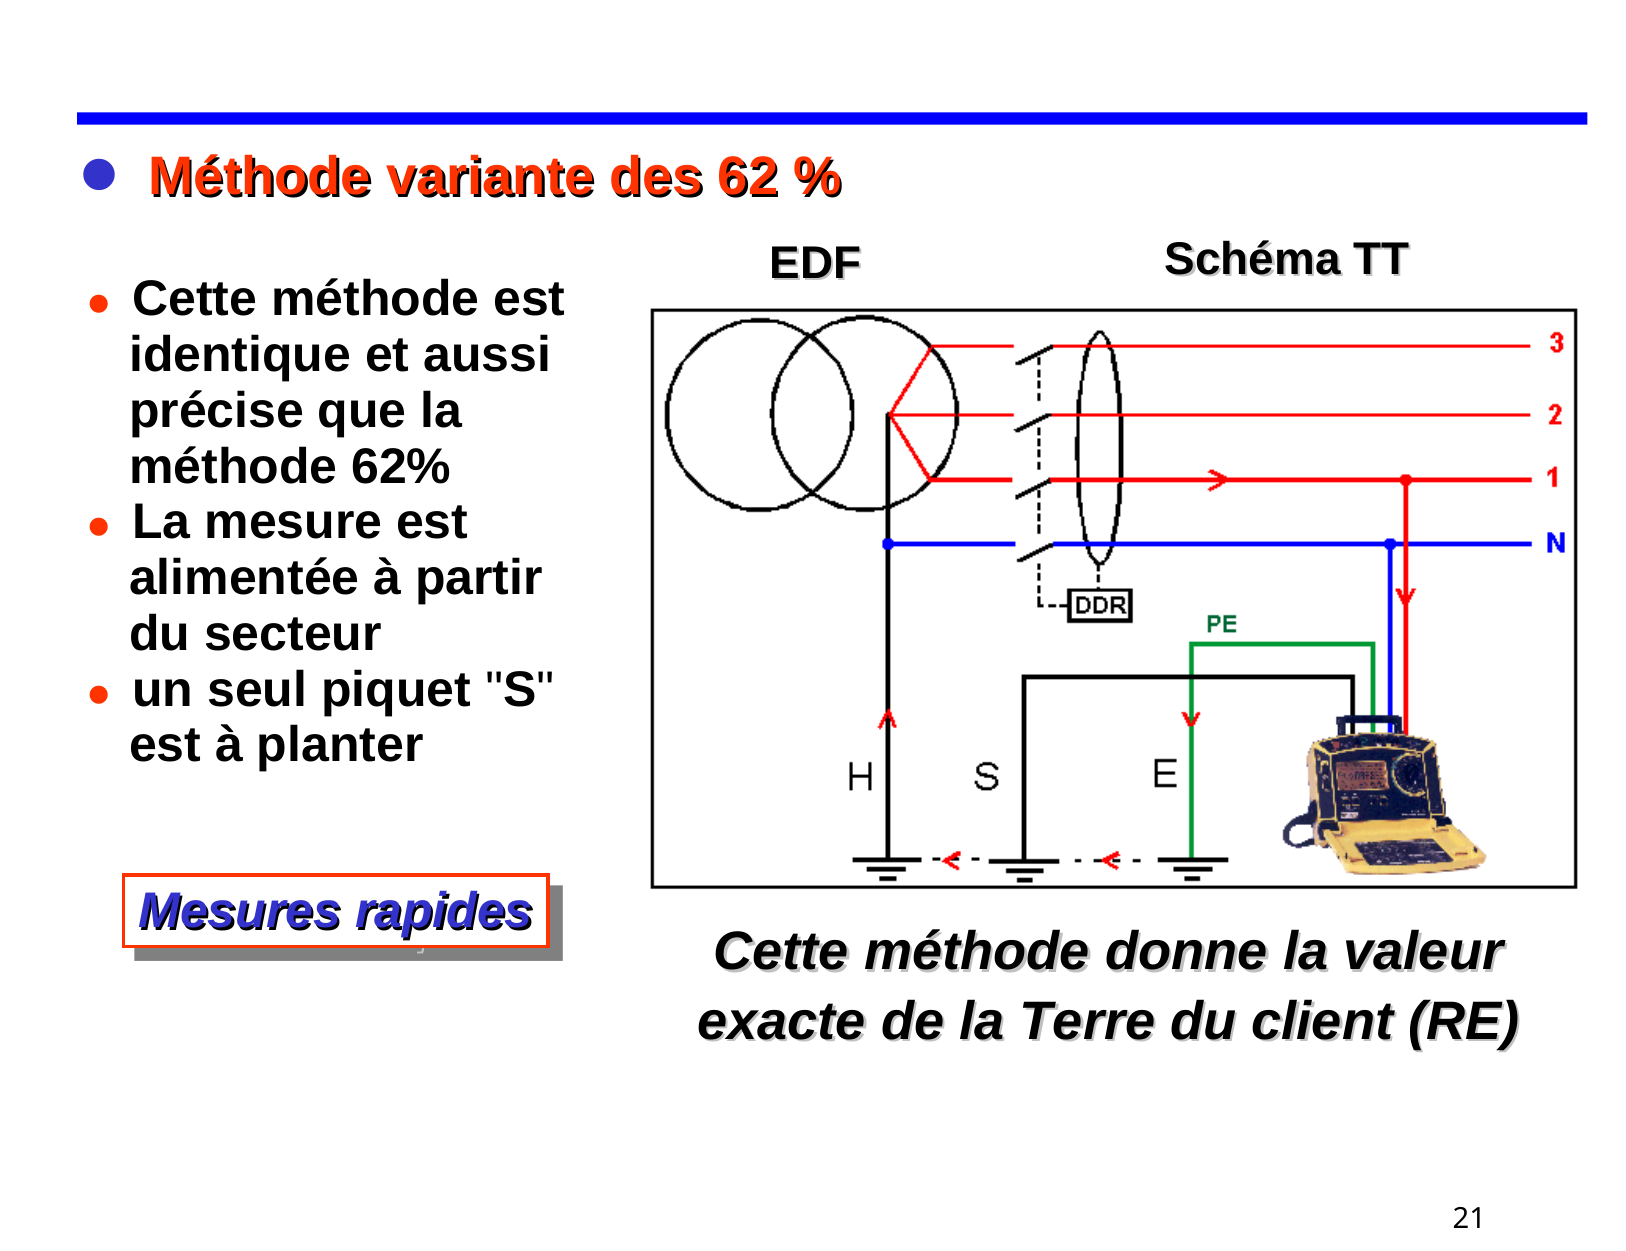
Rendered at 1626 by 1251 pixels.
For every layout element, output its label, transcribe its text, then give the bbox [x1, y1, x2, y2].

text_box EDF [753, 228, 879, 297]
text_box Schéma TT [1070, 224, 1504, 293]
text_box  Méthode variante des 62 % [62, 137, 901, 215]
chart [637, 298, 1590, 901]
text_box  Cette méthode est identique et aussi précise que la méthode 62%  La mesure est alimentée à partir du secteur  un seul piquet "S" est à planter [70, 262, 629, 781]
text_box Mesures rapides [123, 874, 548, 947]
text_box Cette méthode donne la valeur exacte de la Terre du client (RE)‏ [655, 912, 1563, 1064]
